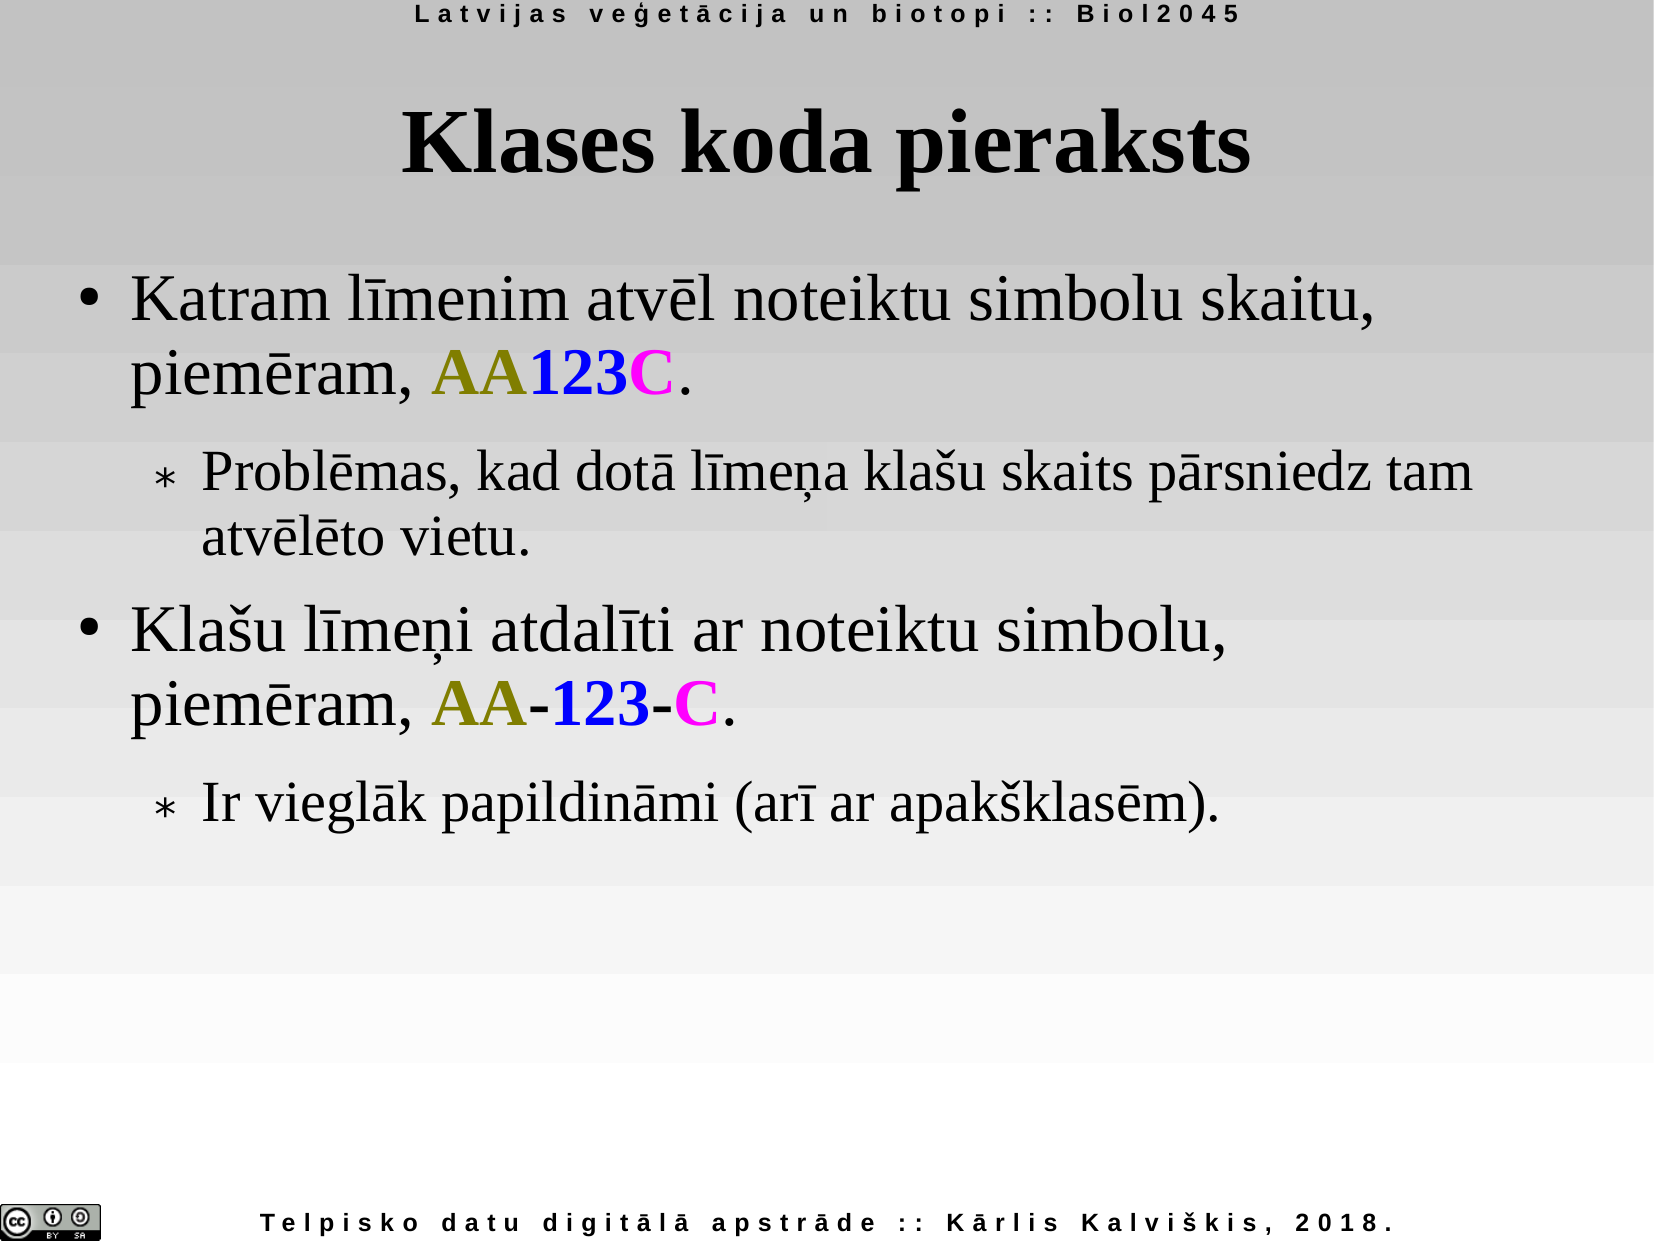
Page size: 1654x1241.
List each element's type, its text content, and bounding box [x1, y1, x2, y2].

list Katram līmenim atvēl noteiktu simbolu skaitu, piemēram, AA123C. Problēmas, kad dotā līmeņa klašu skaits pārsniedz tam atvēlēto vietu. Klašu līmeņi atdalīti ar noteiktu simbolu, piemēram, AA-123-C. Ir vieglāk papildināmi (arī ar apakšklasēm). [59, 261, 1596, 1175]
title Klases koda pieraksts [59, 37, 1596, 246]
picture [0, 0, 1654, 1241]
